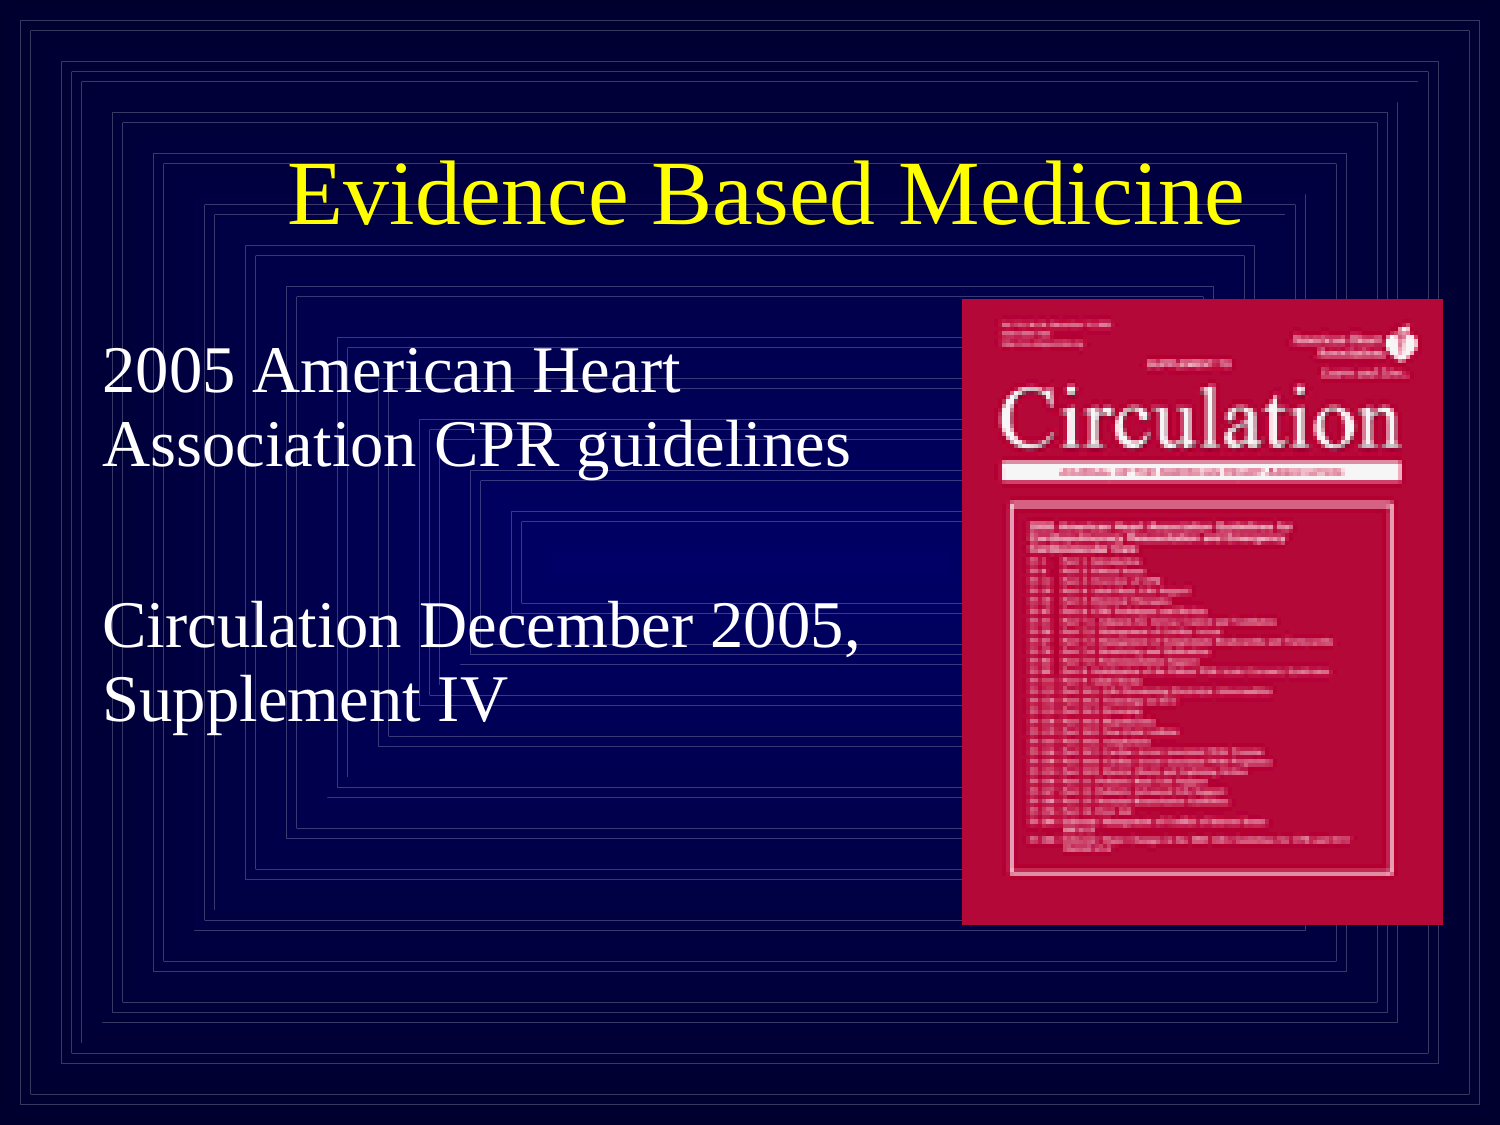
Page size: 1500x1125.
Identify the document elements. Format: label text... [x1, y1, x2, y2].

text_box Evidence Based Medicine [50, 99, 1485, 288]
text_box 2005 American Heart Association CPR guidelines Circulation December 2005, Supplement IV [87, 324, 943, 1000]
picture [962, 299, 1443, 925]
